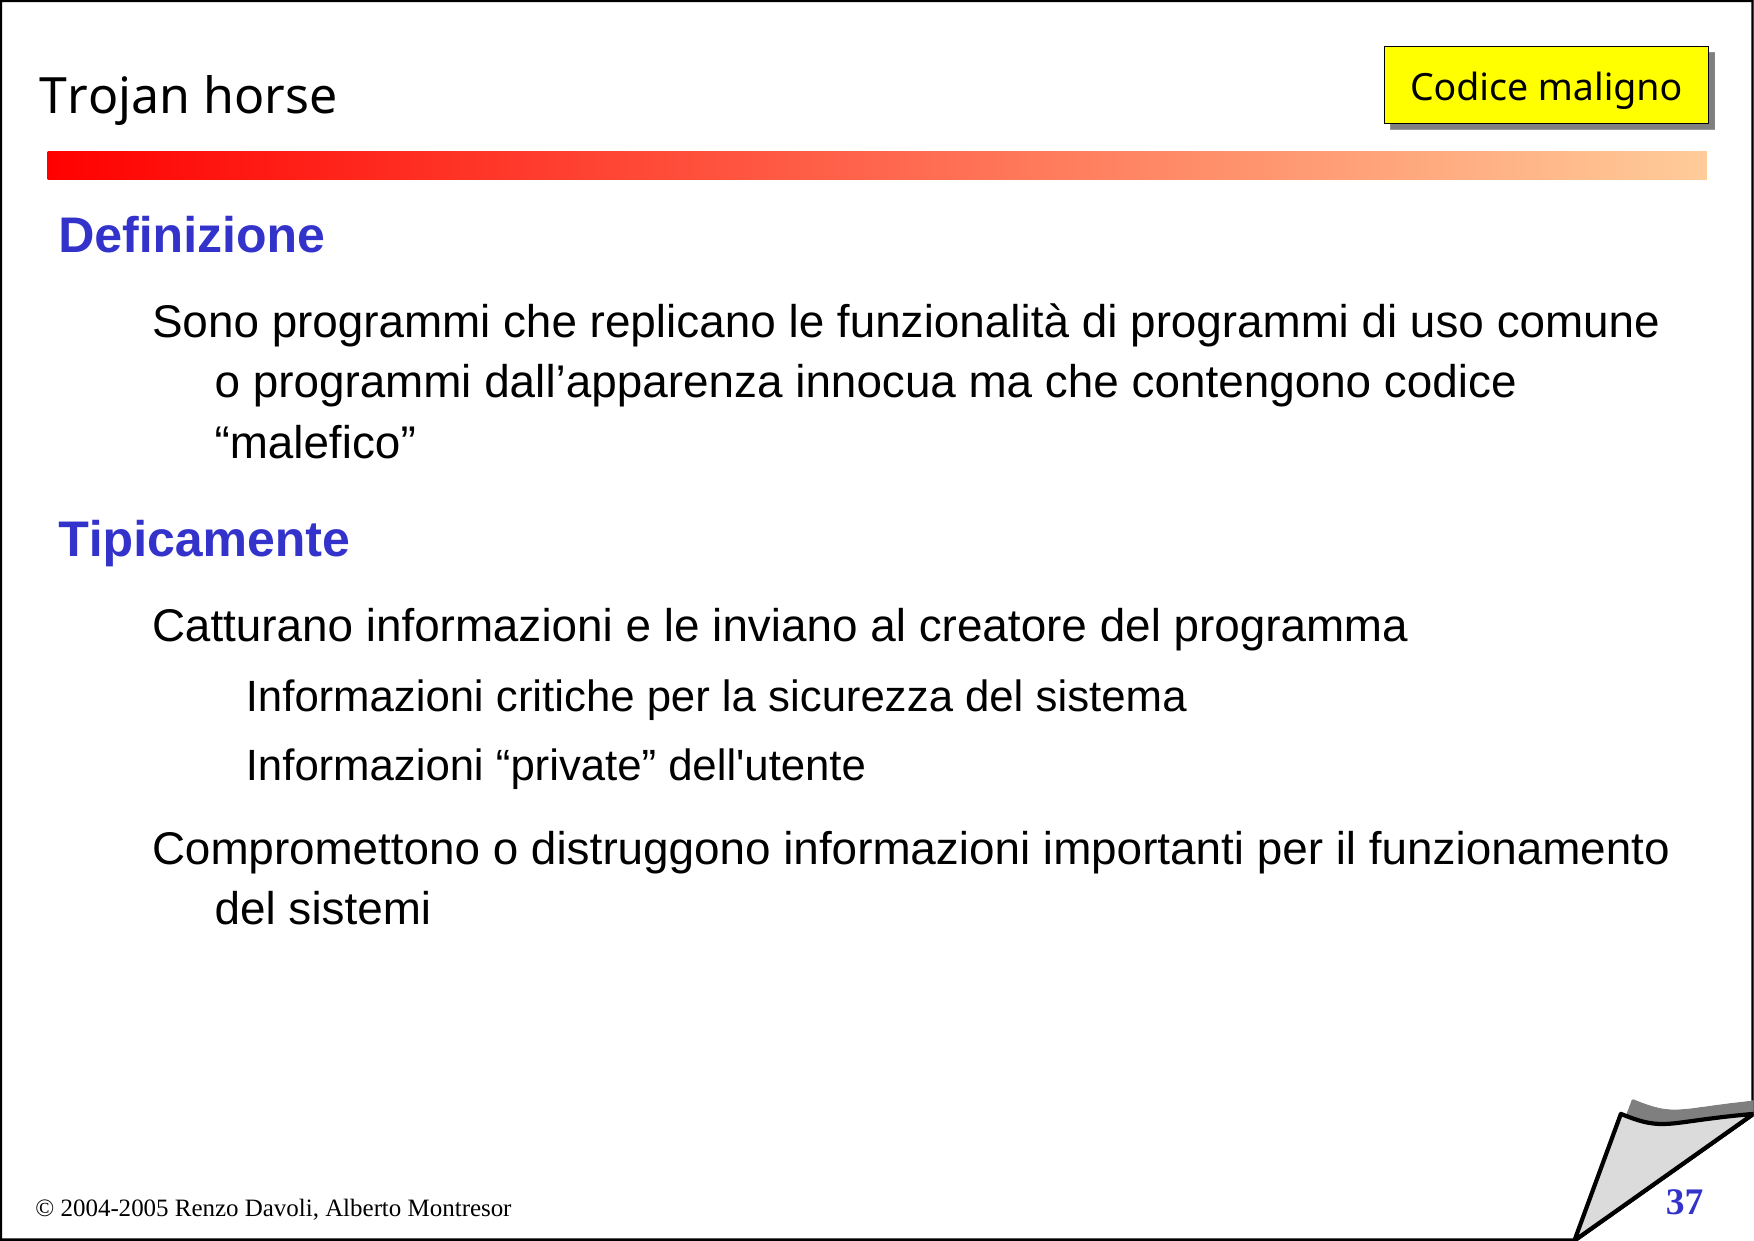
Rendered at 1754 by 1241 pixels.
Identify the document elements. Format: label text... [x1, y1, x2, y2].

text_box Codice maligno [1384, 46, 1709, 124]
title Trojan horse [40, 49, 1713, 144]
list Definizione Sono programmi che replicano le funzionalità di programmi di uso comune o programmi dall’apparenza innocua ma che contengono codice “malefico” Tipicamente Catturano informazioni e le inviano al creatore del programma Informazioni critiche per la sicurezza del sistema Informazioni “private” dell'utente Compromettono o distruggono informazioni importanti per il funzionamento del sistemi [58, 206, 1695, 982]
